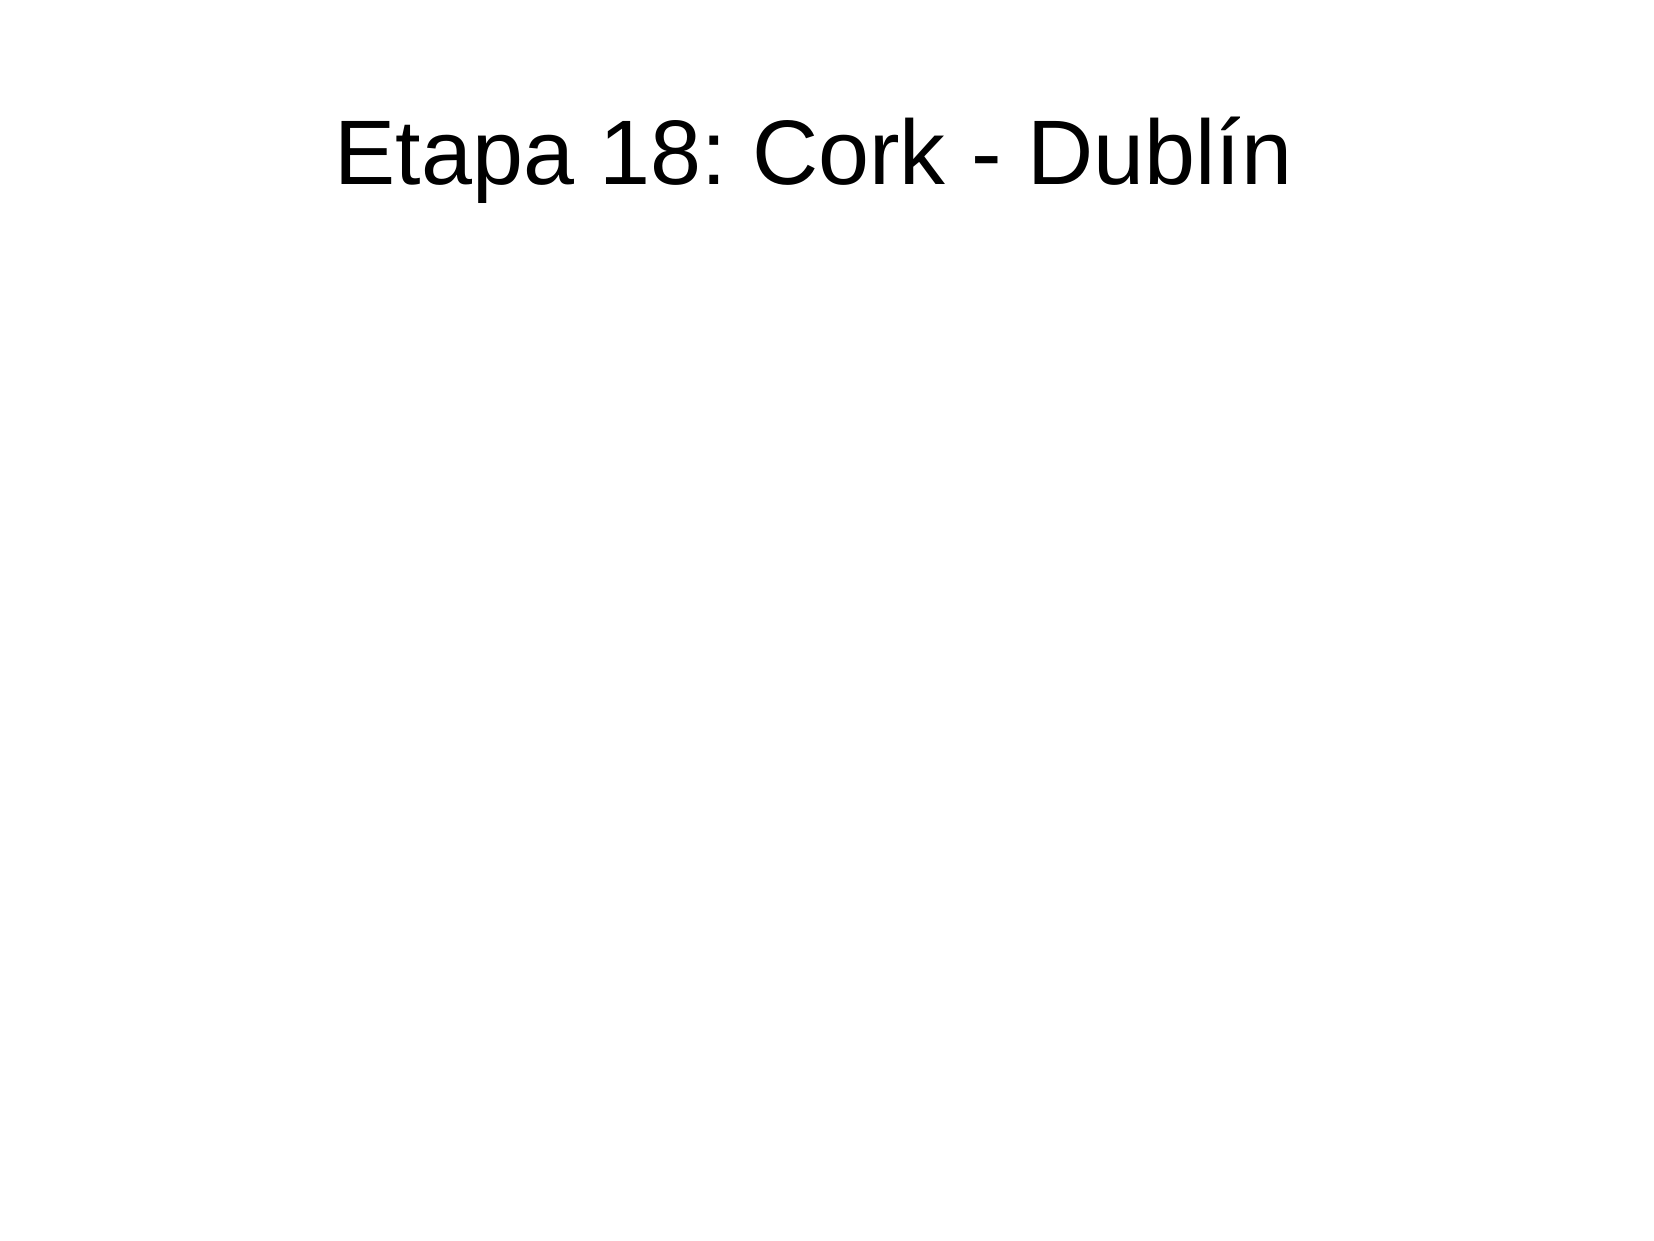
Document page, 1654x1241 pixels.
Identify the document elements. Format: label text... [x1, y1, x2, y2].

title Etapa 18: Cork - Dublín [82, 49, 1571, 257]
